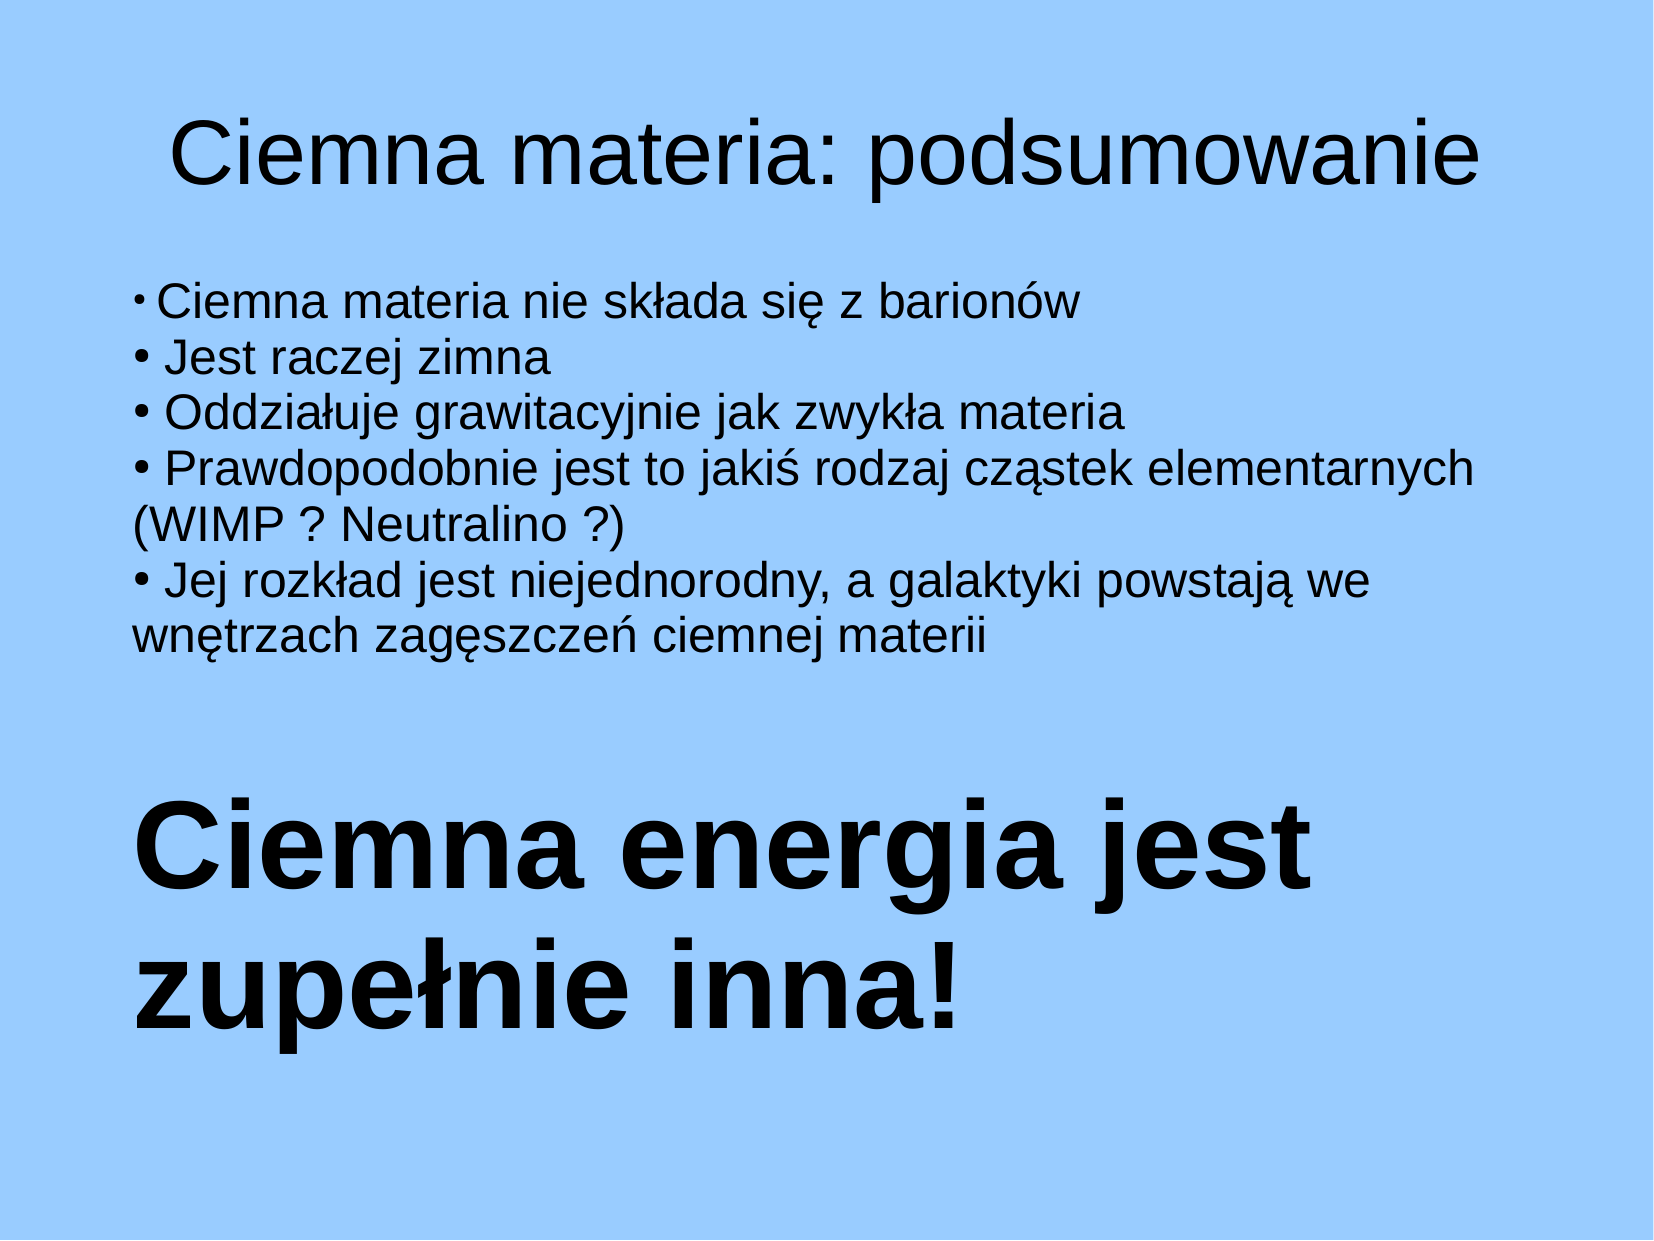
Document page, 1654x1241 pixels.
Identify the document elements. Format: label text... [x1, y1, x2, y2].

title Ciemna materia: podsumowanie [82, 49, 1571, 257]
text_box Ciemna materia nie składa się z barionów Jest raczej zimna Oddziałuje grawitacyjnie jak zwykła materia Prawdopodobnie jest to jakiś rodzaj cząstek elementarnych (WIMP ? Neutralino ?) Jej rozkład jest niejednorodny, a galaktyki powstają we wnętrzach zagęszczeń ciemnej materii [118, 265, 1565, 671]
text_box Ciemna energia jest zupełnie inna! [118, 767, 1595, 1063]
